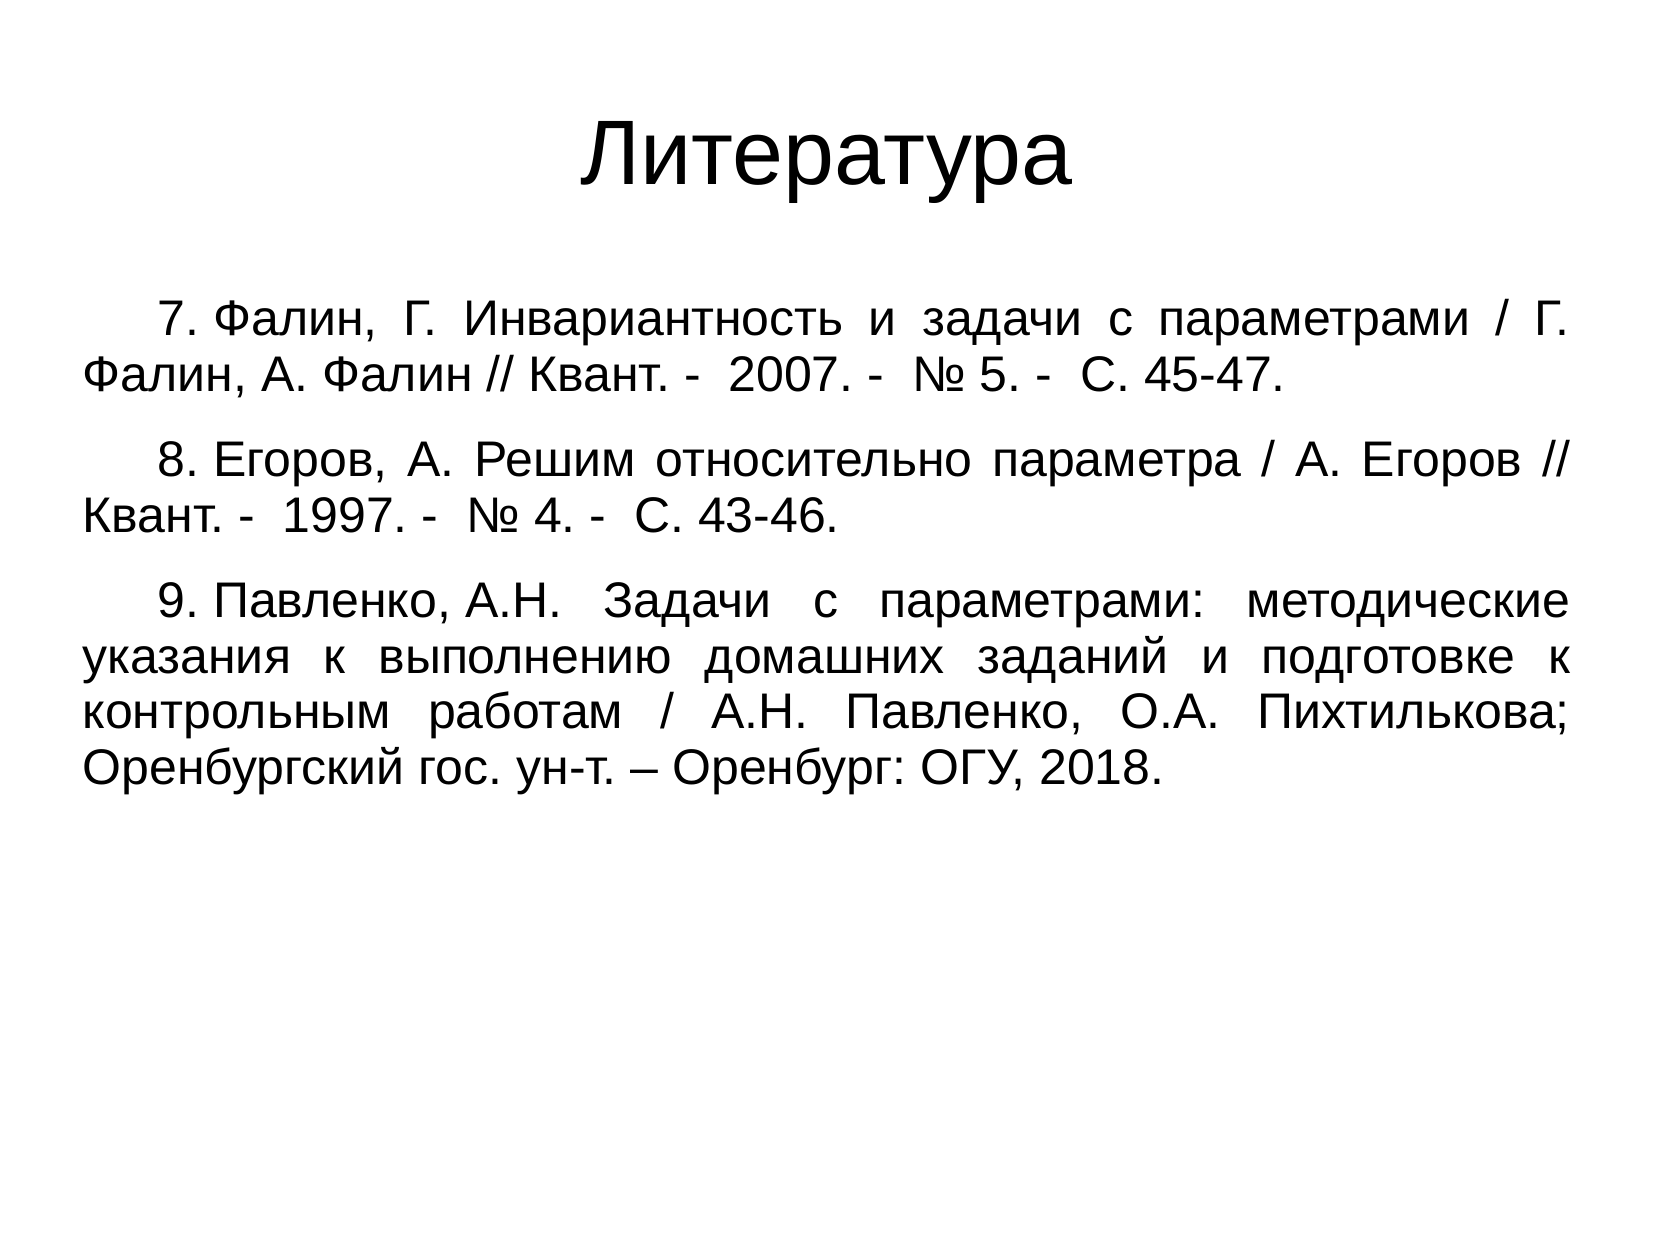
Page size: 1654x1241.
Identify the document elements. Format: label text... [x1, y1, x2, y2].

list 7. Фалин, Г. Инвариантность и задачи с параметрами / Г. Фалин, А. Фалин // Квант. ‑ 2007. ‑ № 5. ‑ С. 45-47. 8. Егоров, А. Решим относительно параметра / А. Егоров // Квант. ‑ 1997. ‑ № 4. ‑ С. 43-46. 9. Павленко, А.Н. Задачи с параметрами: методические указания к выполнению домашних заданий и подготовке к контрольным работам / А.Н. Павленко, О.А. Пихтилькова; Оренбургский гос. ун-т. – Оренбург: ОГУ, 2018. [82, 290, 1571, 1109]
title Литература [82, 49, 1571, 257]
